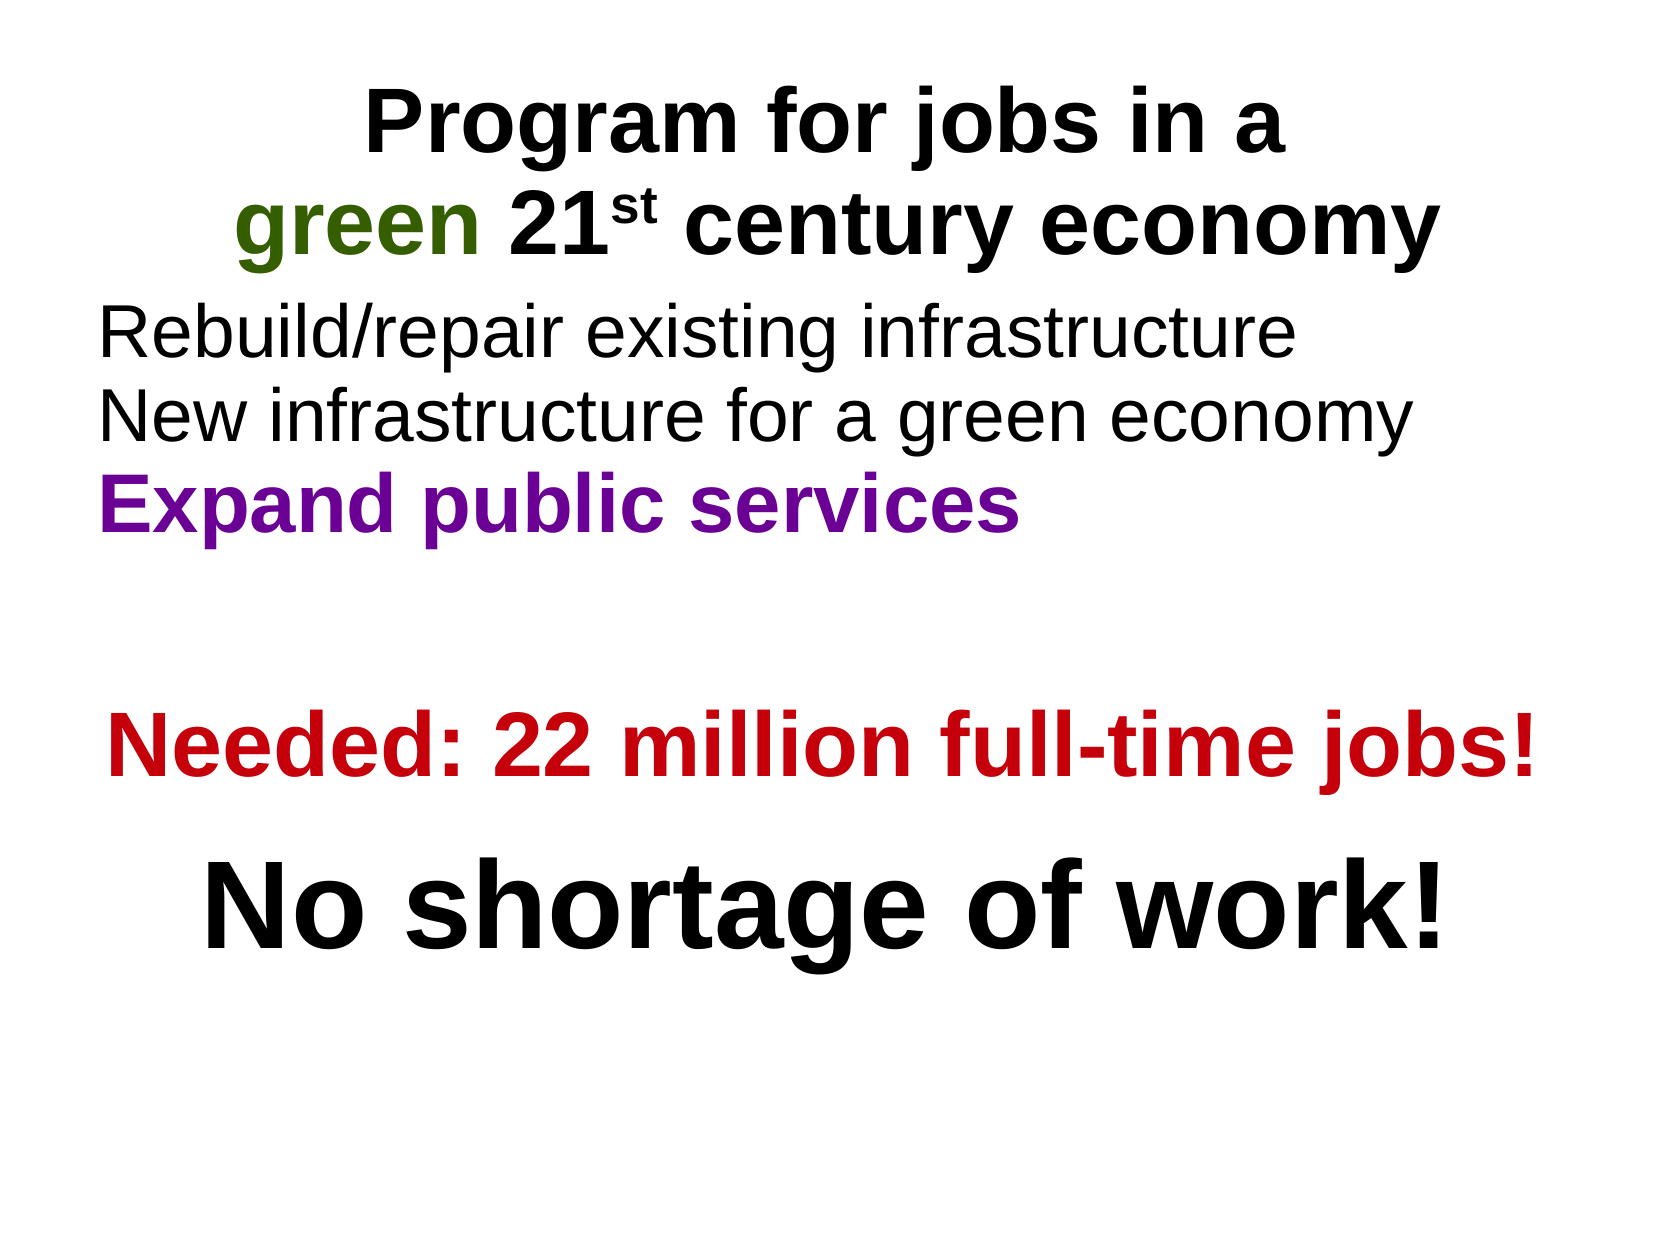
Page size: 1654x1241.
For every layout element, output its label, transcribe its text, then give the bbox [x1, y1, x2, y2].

text_box Program for jobs in a green 21st century economy Rebuild/repair existing infrastructure New infrastructure for a green economy Expand public services [52, 61, 1624, 593]
text_box No shortage of work! [102, 827, 1550, 983]
text_box Needed: 22 million full-time jobs! [37, 685, 1611, 804]
